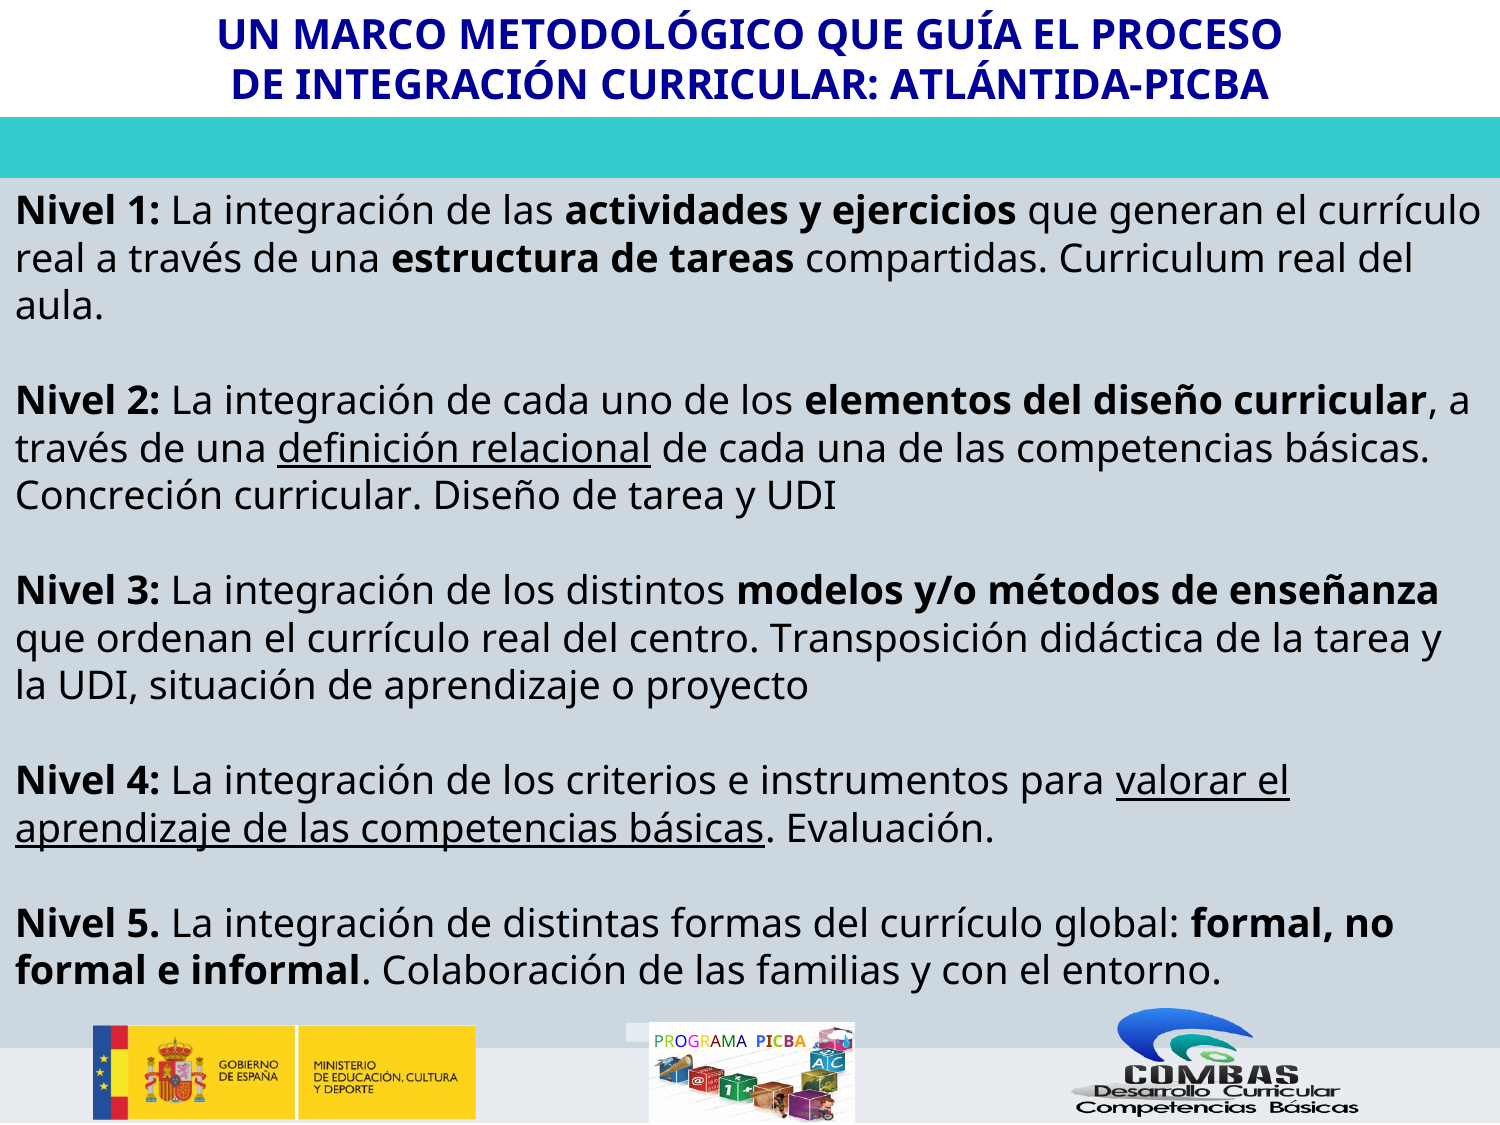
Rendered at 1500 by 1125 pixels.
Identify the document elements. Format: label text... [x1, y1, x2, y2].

table_cell Nivel 1: La integración de las actividades y ejercicios que generan el currículo real a través de una estructura de tareas compartidas. Curriculum real del aula. Nivel 2: La integración de cada uno de los elementos del diseño curricular, a través de una definición relacional de cada una de las competencias básicas. Concreción curricular. Diseño de tarea y UDI Nivel 3: La integración de los distintos modelos y/o métodos de enseñanza que ordenan el currículo real del centro. Transposición didáctica de la tarea y la UDI, situación de aprendizaje o proyecto Nivel 4: La integración de los criterios e instrumentos para valorar el aprendizaje de las competencias básicas. Evaluación. Nivel 5. La integración de distintas formas del currículo global: formal, no formal e informal. Colaboración de las familias y con el entorno. [0, 178, 1500, 1048]
picture [1059, 999, 1369, 1125]
text_box PROGRAMA PICBA [625, 1022, 835, 1042]
table_header [0, 117, 1500, 178]
table_cell [0, 1048, 649, 1123]
table_cell [855, 1048, 1059, 1123]
picture [649, 1022, 855, 1123]
table_cell [1369, 1048, 1500, 1123]
picture [93, 1025, 476, 1120]
text_box UN MARCO METODOLÓGICO QUE GUÍA EL PROCESO DE INTEGRACIÓN CURRICULAR: ATLÁNTIDA-PICBA [0, 0, 1500, 116]
